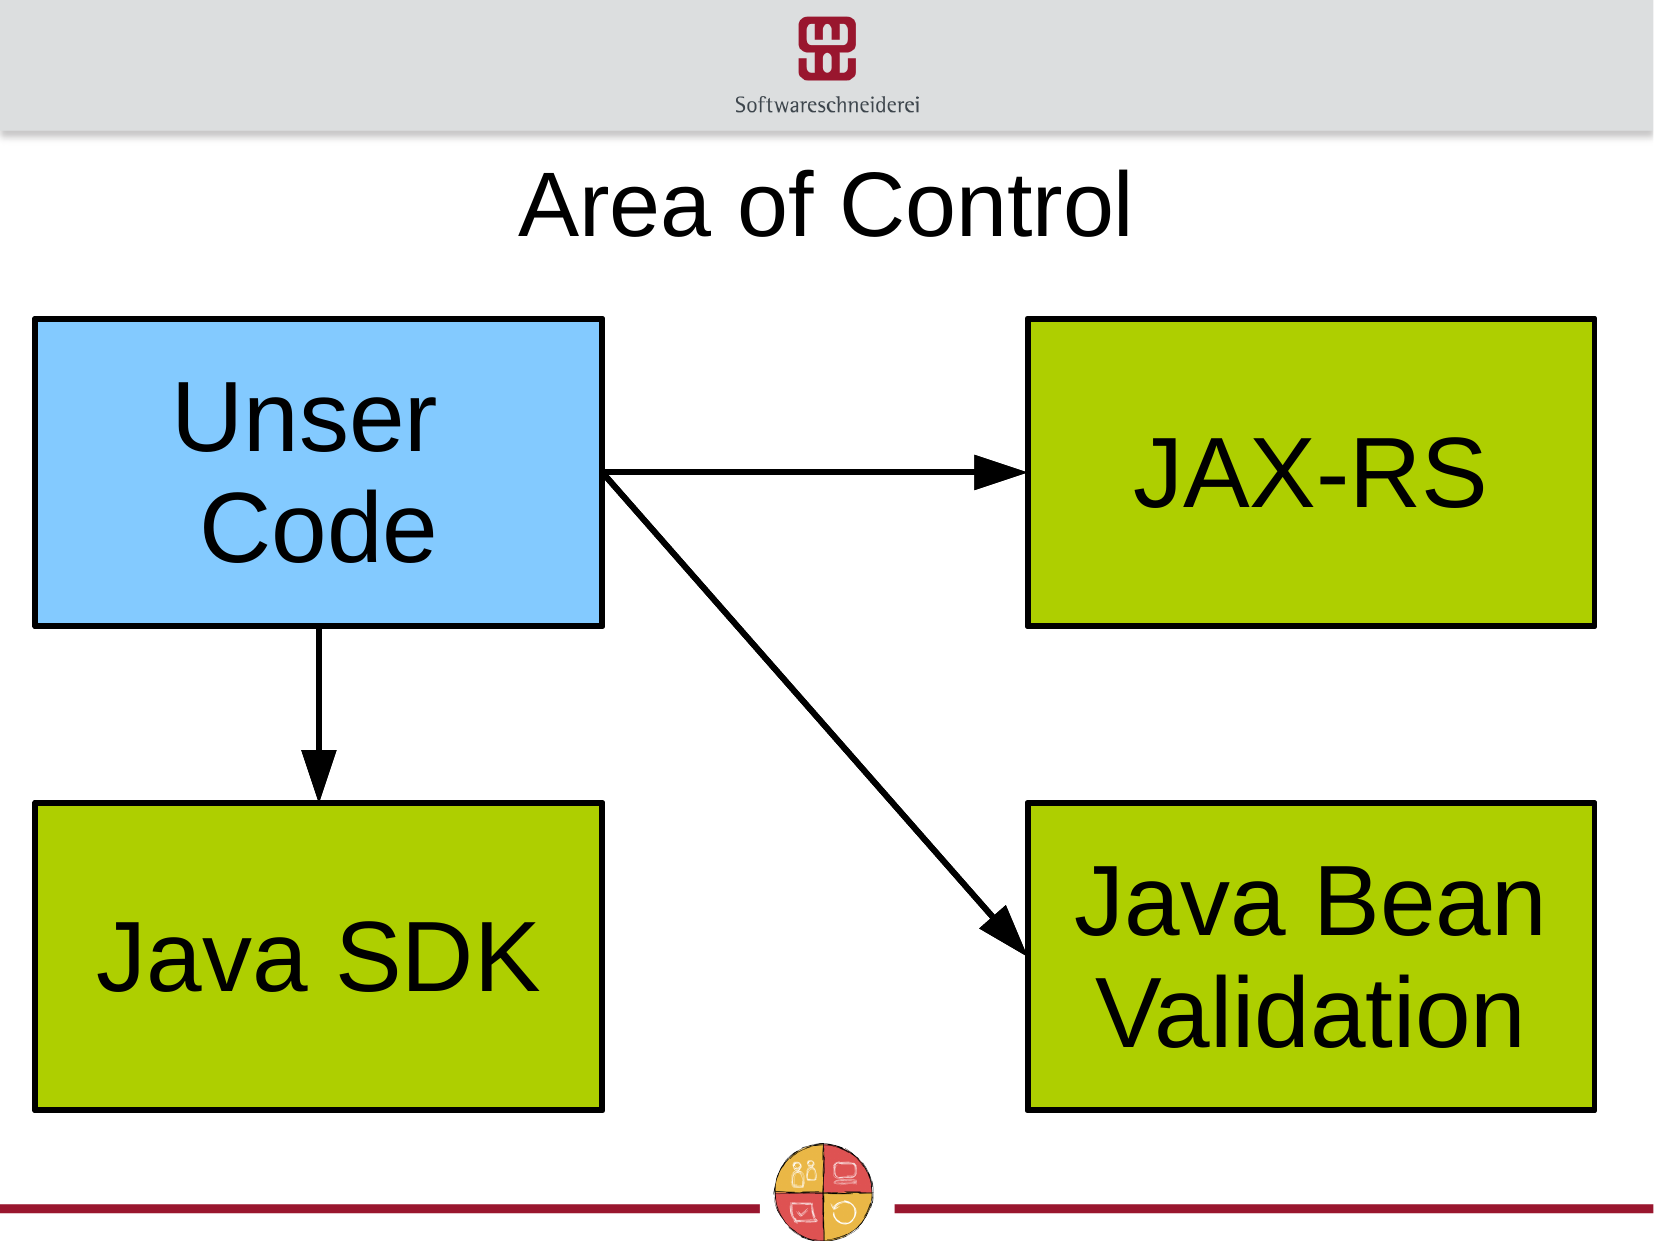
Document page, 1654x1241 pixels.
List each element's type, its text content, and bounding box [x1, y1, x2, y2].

text_box Java Bean Validation [1027, 803, 1595, 1111]
text_box Java SDK [35, 803, 603, 1111]
text_box Unser Code [35, 318, 603, 626]
title Area of Control [82, 147, 1571, 257]
text_box JAX-RS [1027, 318, 1595, 626]
picture [0, 0, 1654, 1241]
